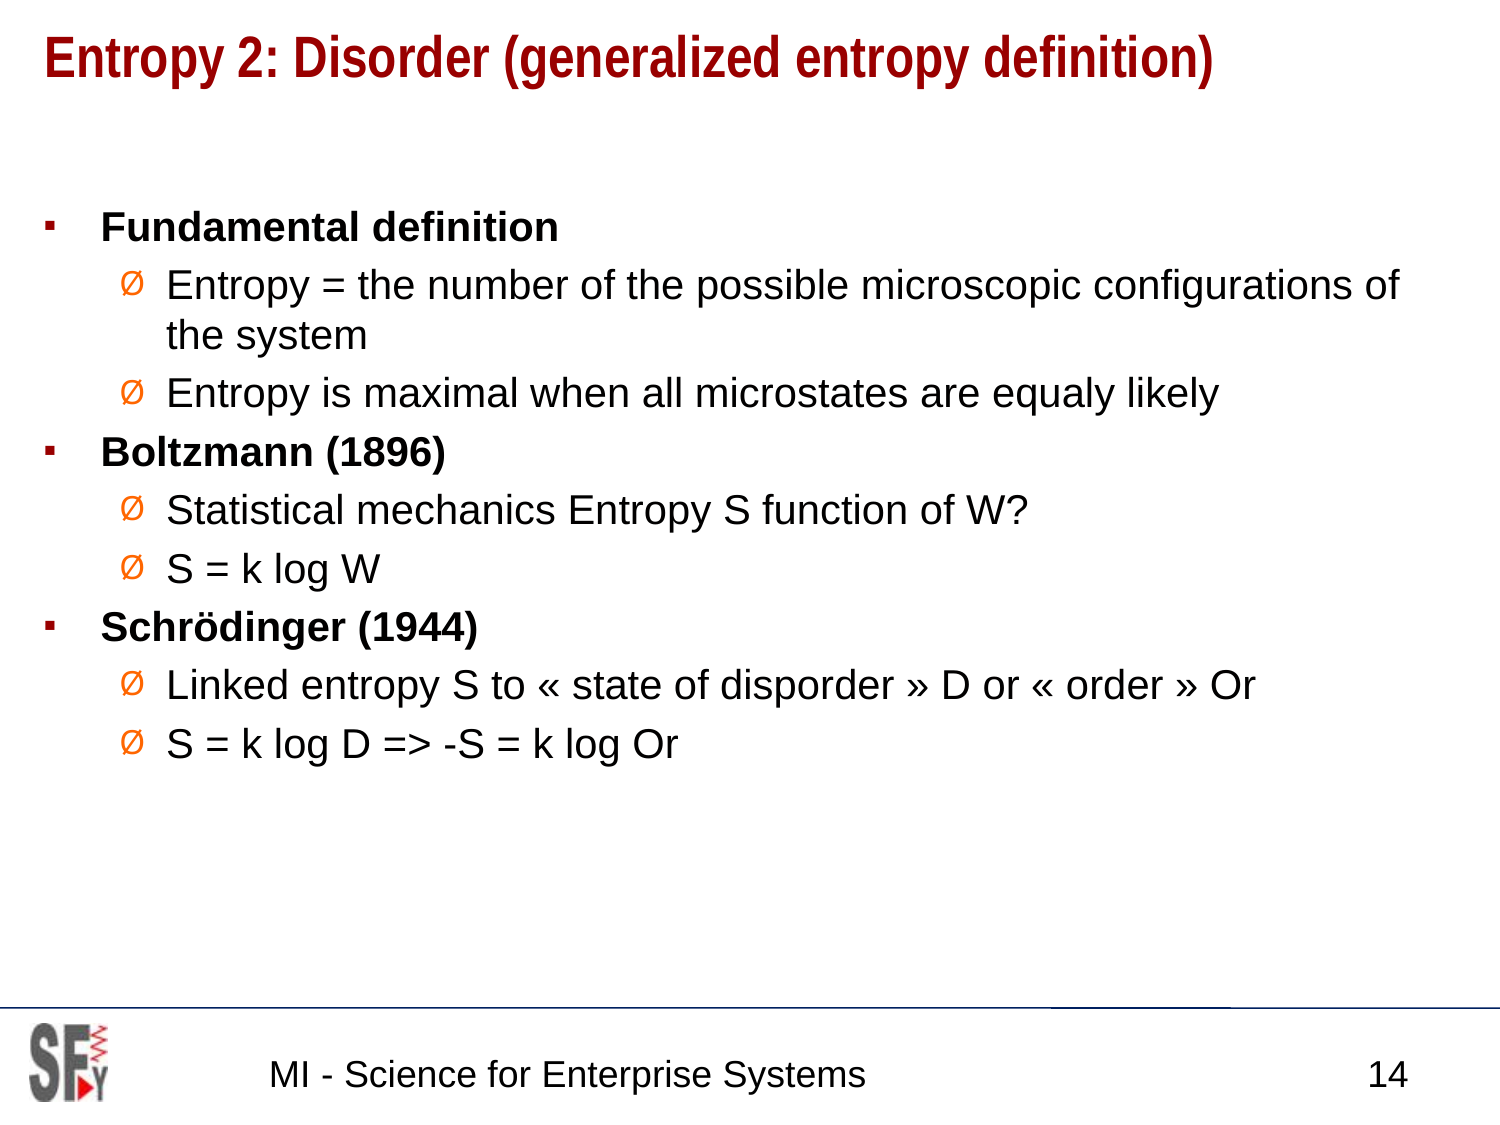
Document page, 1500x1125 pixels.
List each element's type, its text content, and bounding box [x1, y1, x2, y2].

picture [29, 1023, 108, 1102]
footer MI - Science for Enterprise Systems [253, 1034, 1336, 1103]
slide_number <numéro> [1352, 1034, 1490, 1103]
title Entropy 2: Disorder (generalized entropy definition) [29, 12, 1471, 138]
list Fundamental definition Entropy = the number of the possible microscopic configurations of the system Entropy is maximal when all microstates are equaly likely Boltzmann (1896) Statistical mechanics Entropy S function of W? S = k log W Schrödinger (1944) Linked entropy S to « state of disporder » D or « order » Or S = k log D => -S = k log Or [29, 184, 1471, 988]
